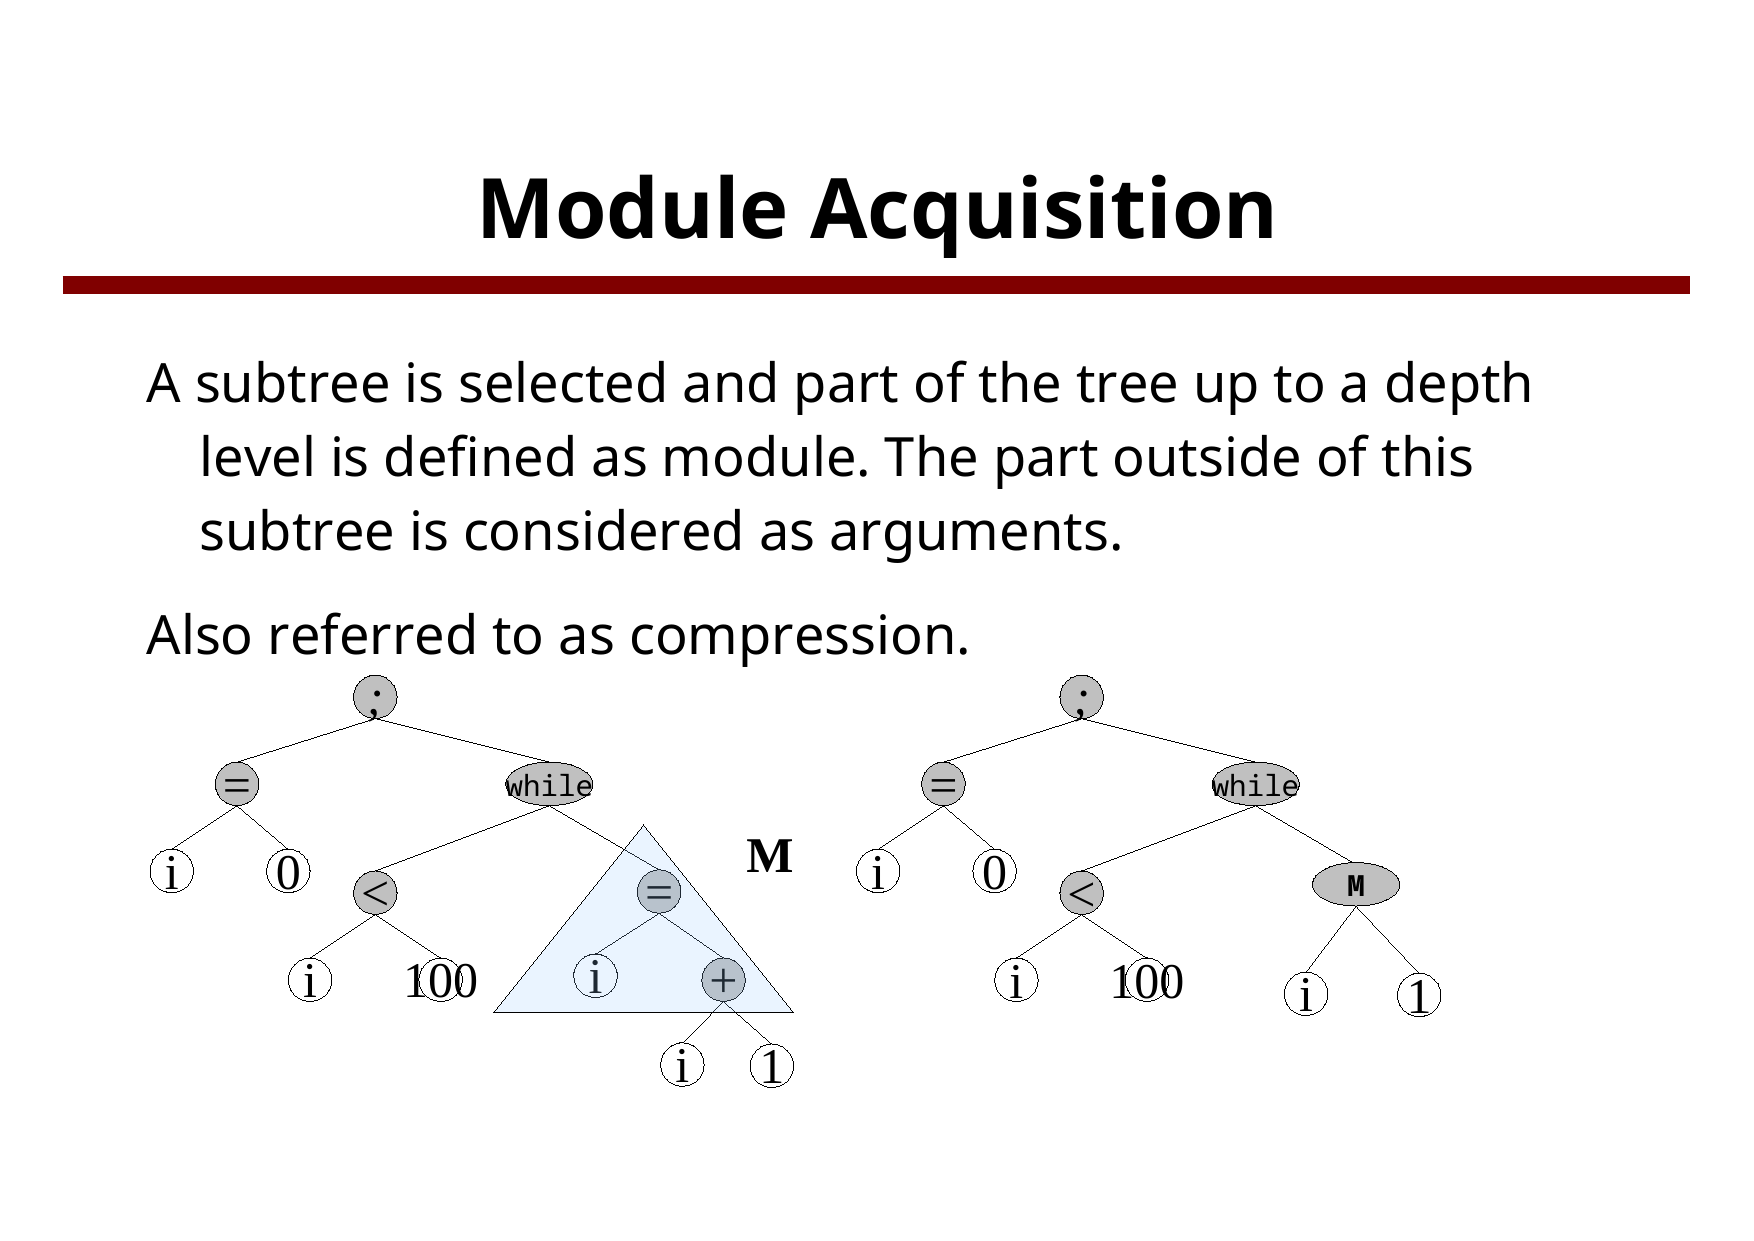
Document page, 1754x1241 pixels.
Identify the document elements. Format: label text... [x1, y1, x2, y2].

text_box M [1312, 862, 1400, 907]
title Module Acquisition [128, 102, 1627, 311]
text_box M [493, 824, 794, 1013]
text_box < [1059, 871, 1104, 915]
text_box while [1212, 762, 1300, 806]
text_box i [1284, 971, 1328, 1016]
text_box 0 [972, 849, 1017, 893]
text_box = [921, 762, 966, 806]
text_box i [150, 849, 194, 893]
text_box 100 [1165, 971, 1169, 991]
text_box i [994, 958, 1039, 1002]
text_box i [288, 957, 332, 1002]
text_box ; [1059, 675, 1104, 719]
text_box 100 [1125, 957, 1165, 1002]
text_box 1 [1397, 973, 1441, 1017]
text_box 100 [459, 970, 463, 990]
text_box < [353, 870, 398, 915]
text_box ; [353, 675, 398, 719]
text_box 1 [750, 1043, 794, 1088]
text_box i [660, 1042, 705, 1087]
text_box while [506, 762, 593, 806]
text_box = [215, 762, 259, 806]
text_box 100 [418, 957, 459, 1002]
text_box i [856, 849, 900, 893]
list A subtree is selected and part of the tree up to a depth level is defined as module. The part outside of this subtree is considered as arguments. Also referred to as compression. [128, 344, 1627, 1127]
text_box 0 [266, 849, 311, 893]
